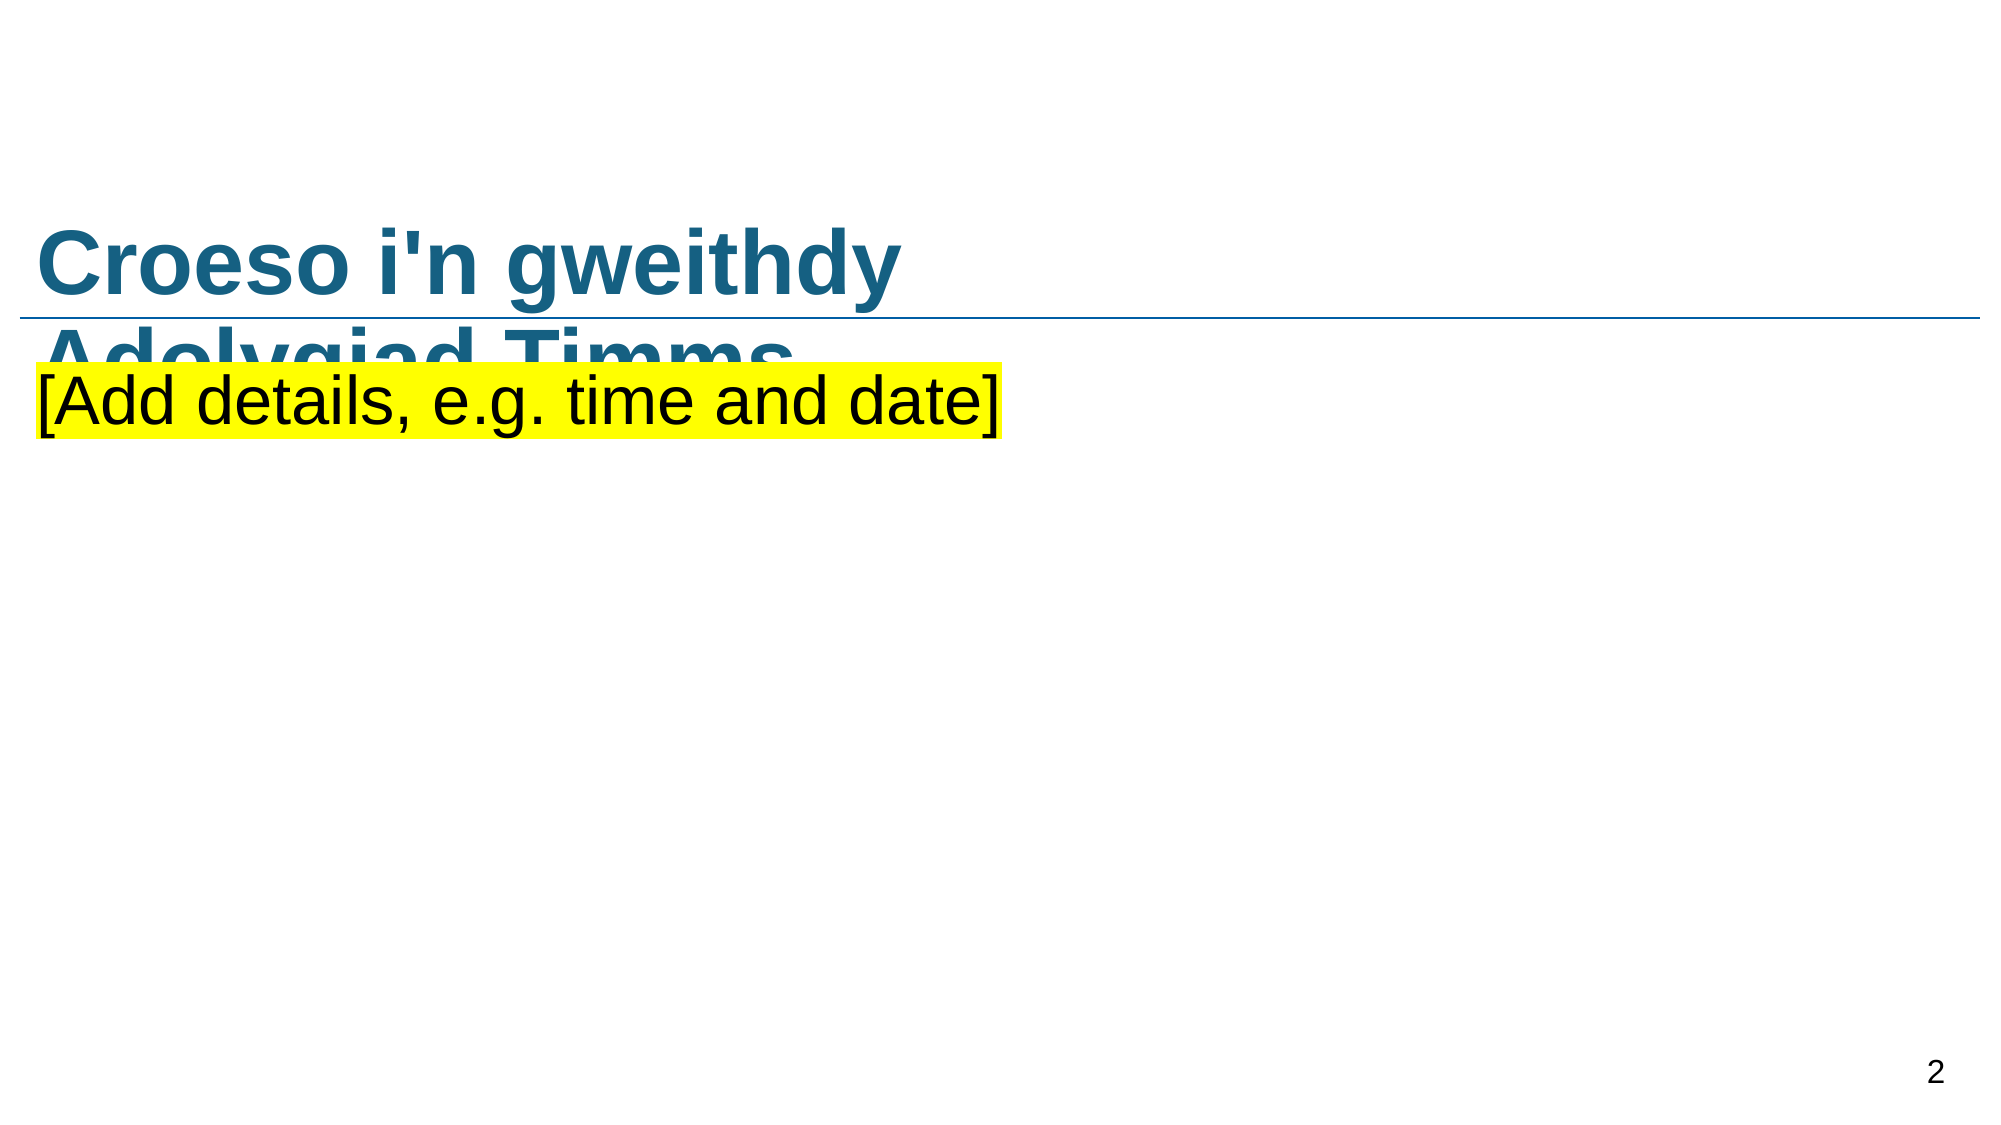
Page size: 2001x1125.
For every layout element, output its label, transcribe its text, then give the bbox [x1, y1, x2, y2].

text_box 2 [1911, 1042, 1983, 1103]
title Croeso i'n gweithdy Adolygiad Timms [20, 208, 1863, 317]
text_box [Add details, e.g. time and date] [20, 337, 1319, 447]
